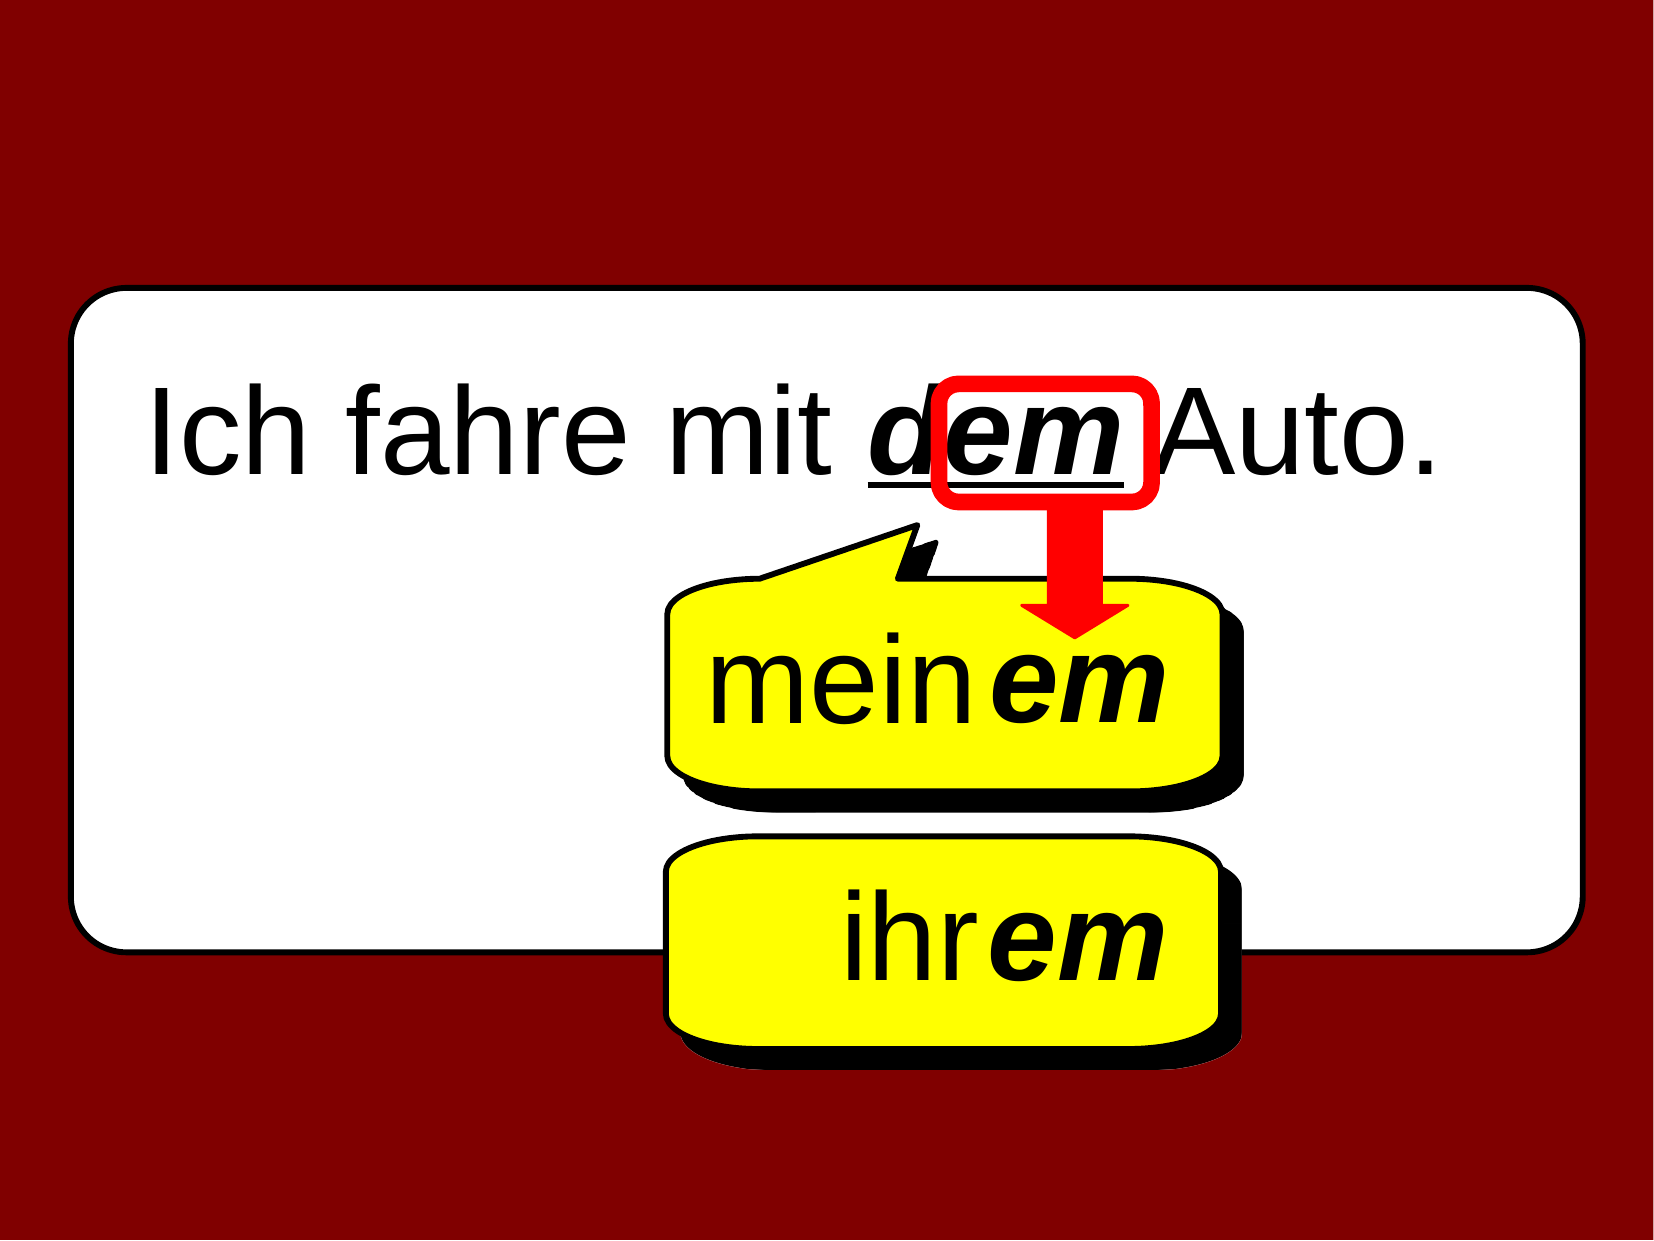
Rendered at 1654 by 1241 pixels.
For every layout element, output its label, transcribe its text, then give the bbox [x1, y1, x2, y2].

text_box Ich fahre mit dem Auto. [948, 393, 1143, 493]
text_box em [974, 602, 1294, 763]
text_box Ich fahre mit dem Auto. [129, 354, 1530, 661]
text_box em [972, 859, 1292, 1021]
text_box mein [690, 602, 1069, 768]
text_box [70, 287, 1583, 1049]
text_box ihr [825, 860, 1034, 1026]
